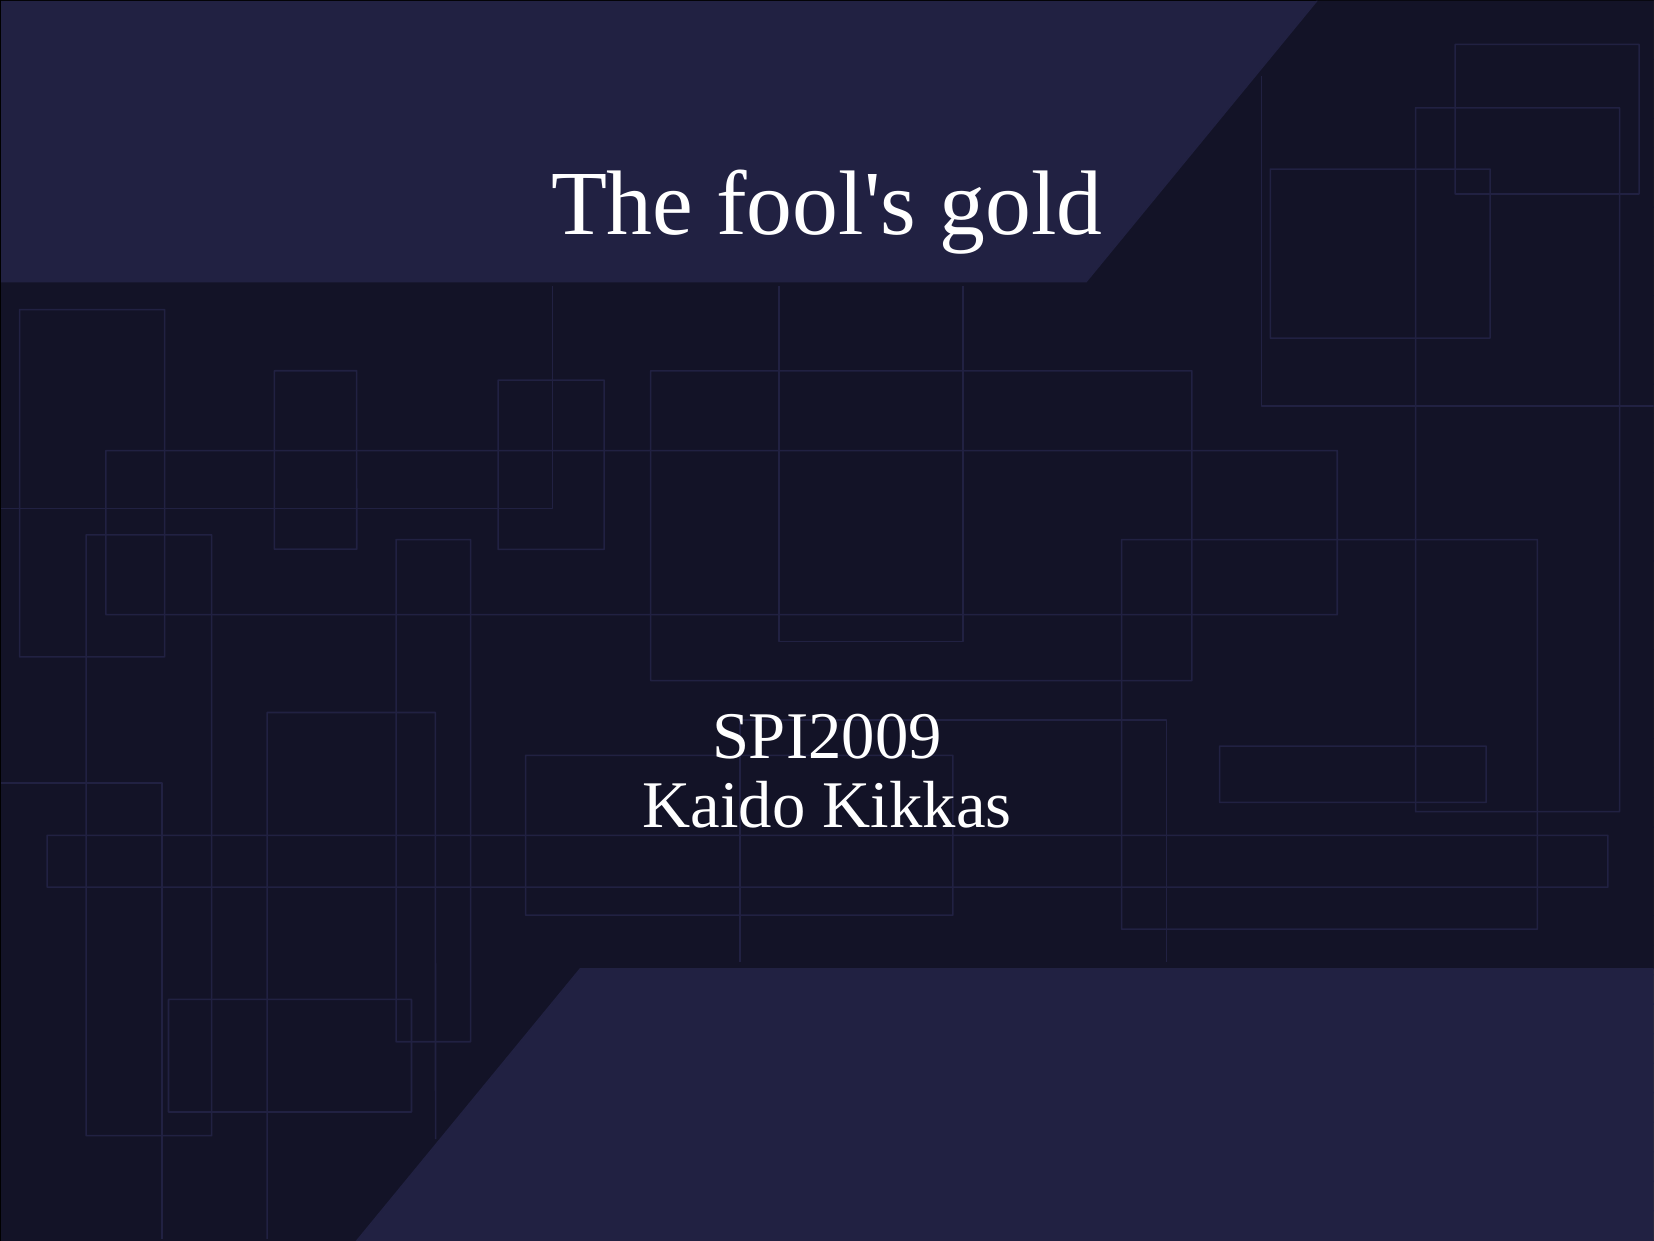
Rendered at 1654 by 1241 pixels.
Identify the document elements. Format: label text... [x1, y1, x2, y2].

title The fool's gold [121, 102, 1534, 310]
subtitle SPI2009 Kaido Kikkas [121, 344, 1534, 1127]
